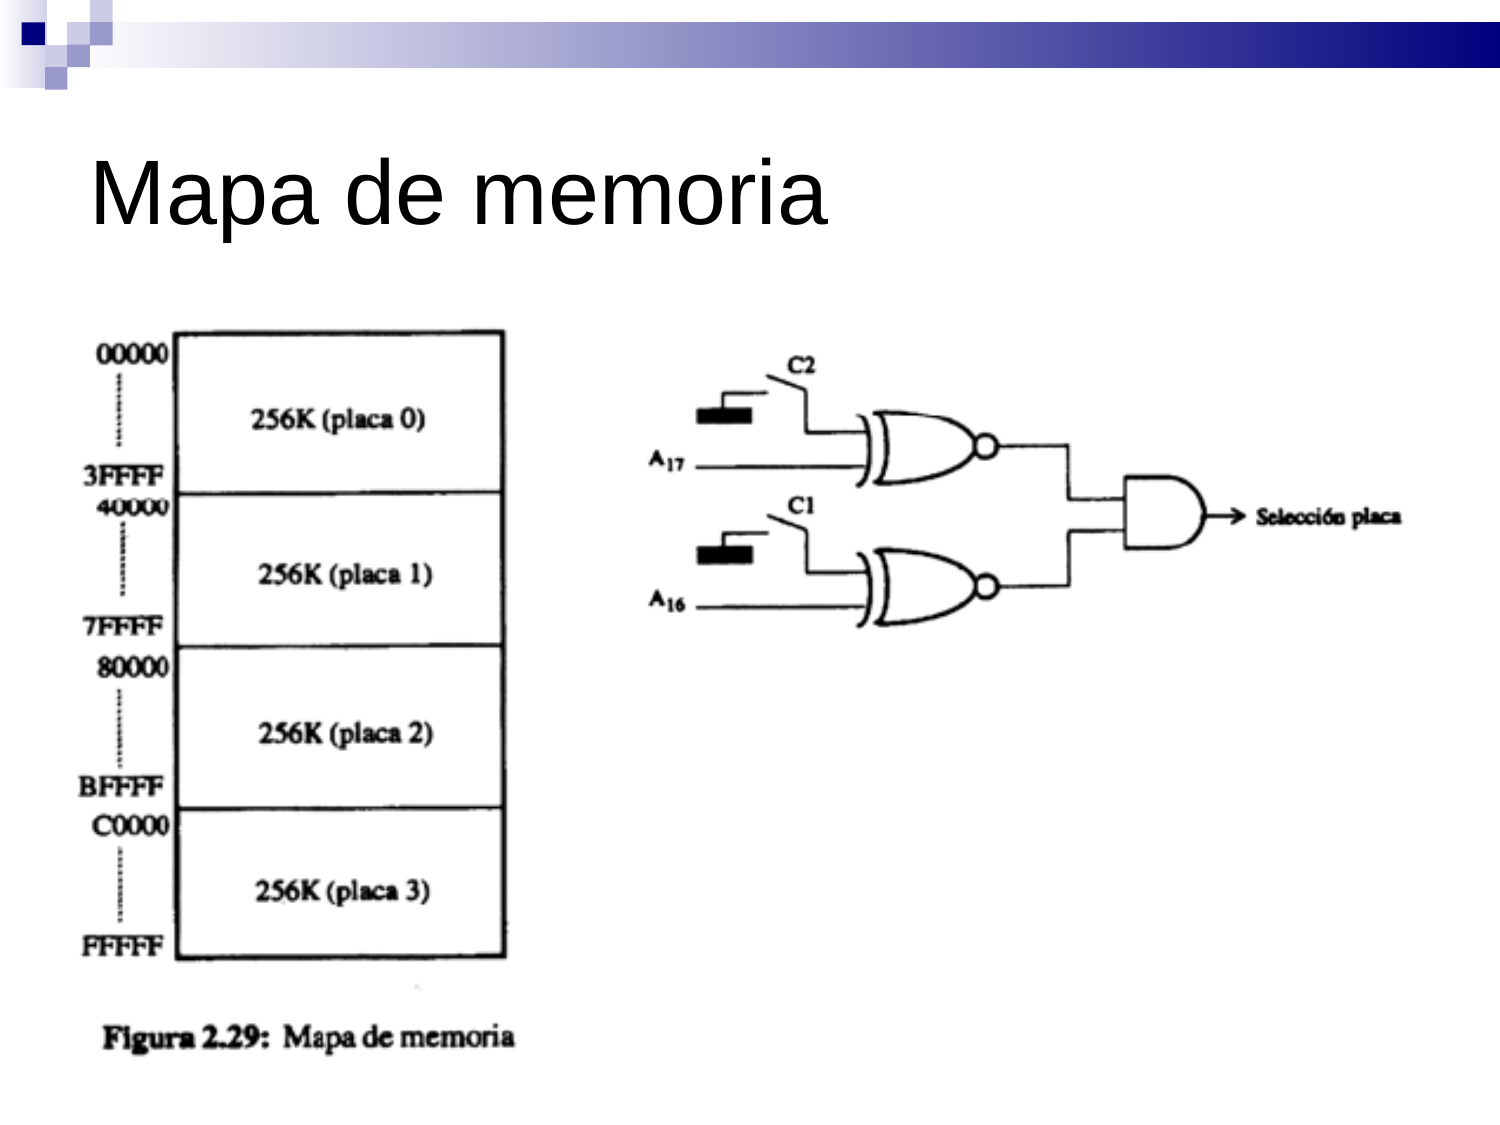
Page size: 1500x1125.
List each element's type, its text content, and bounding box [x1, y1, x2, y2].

title Mapa de memoria [75, 75, 1426, 301]
picture [29, 267, 1436, 1125]
